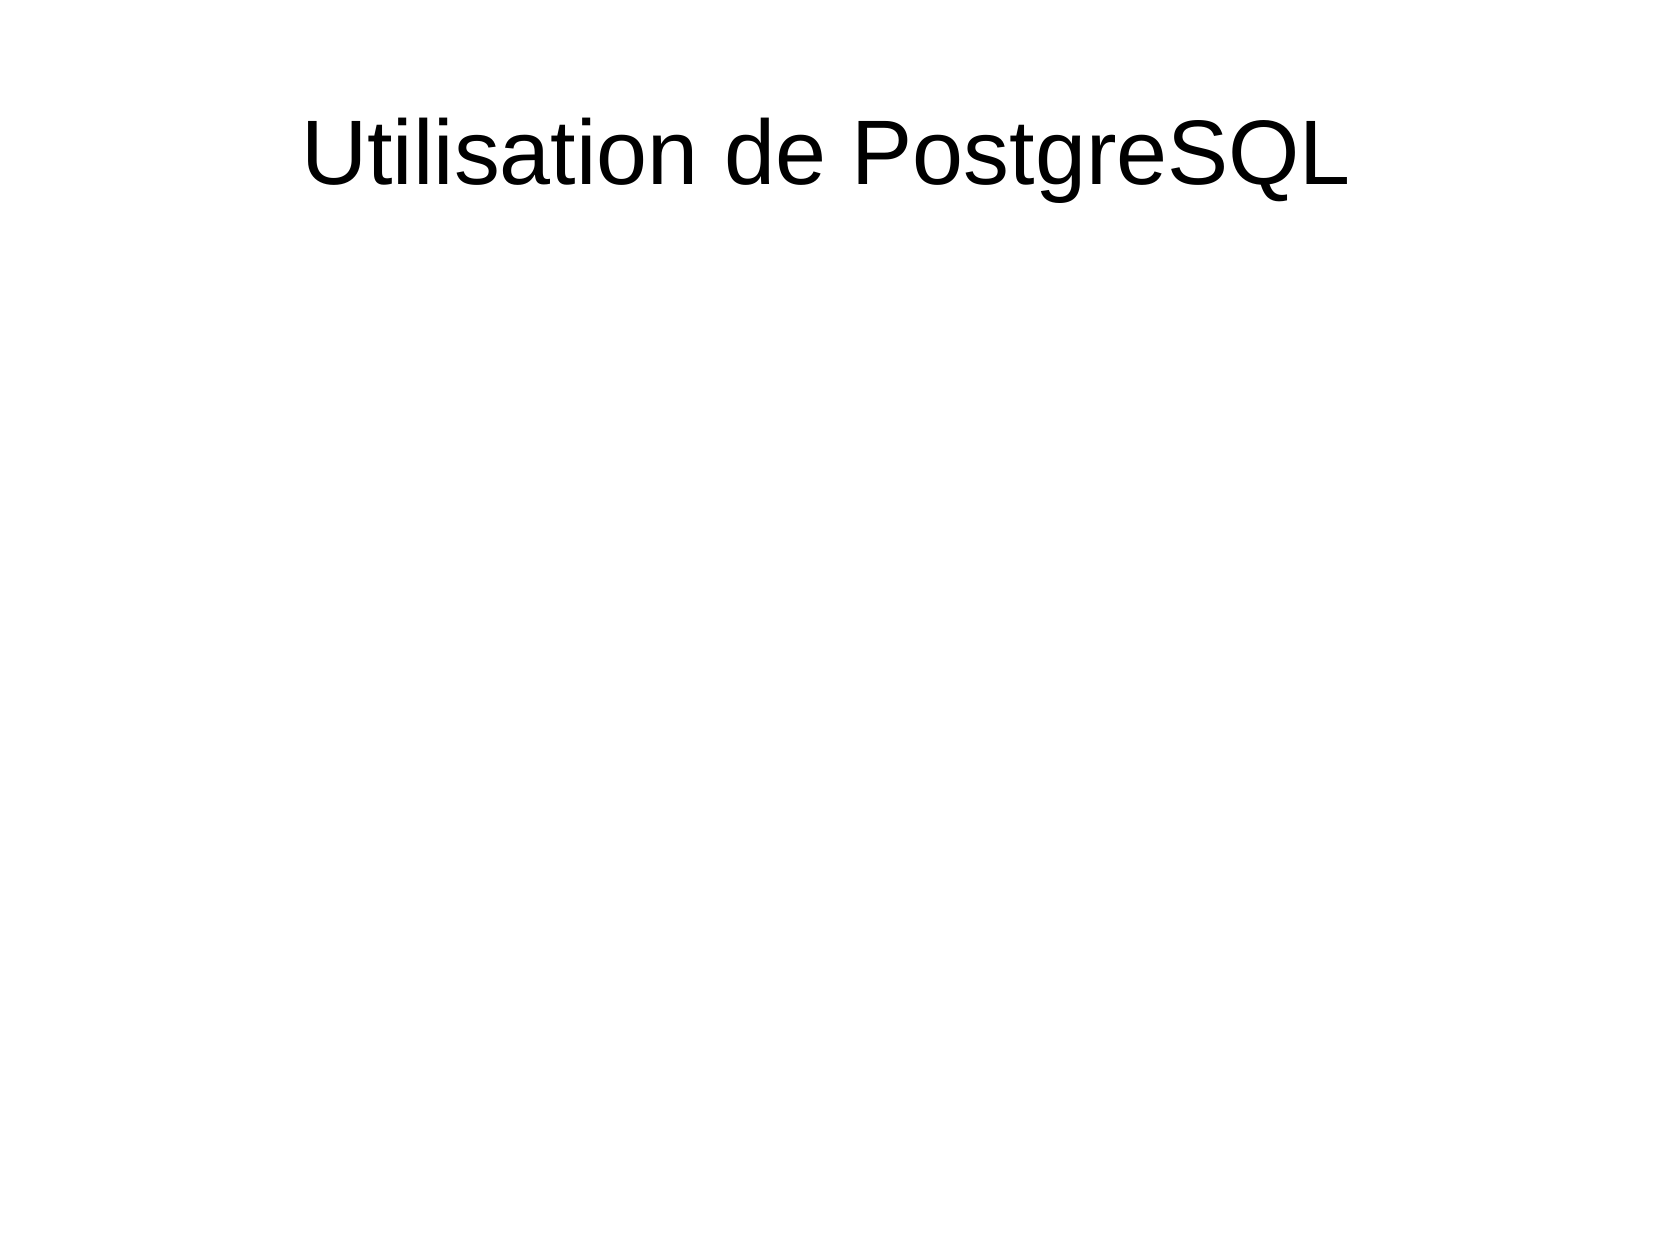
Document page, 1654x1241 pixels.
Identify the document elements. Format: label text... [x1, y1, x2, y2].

title Utilisation de PostgreSQL [82, 49, 1571, 257]
